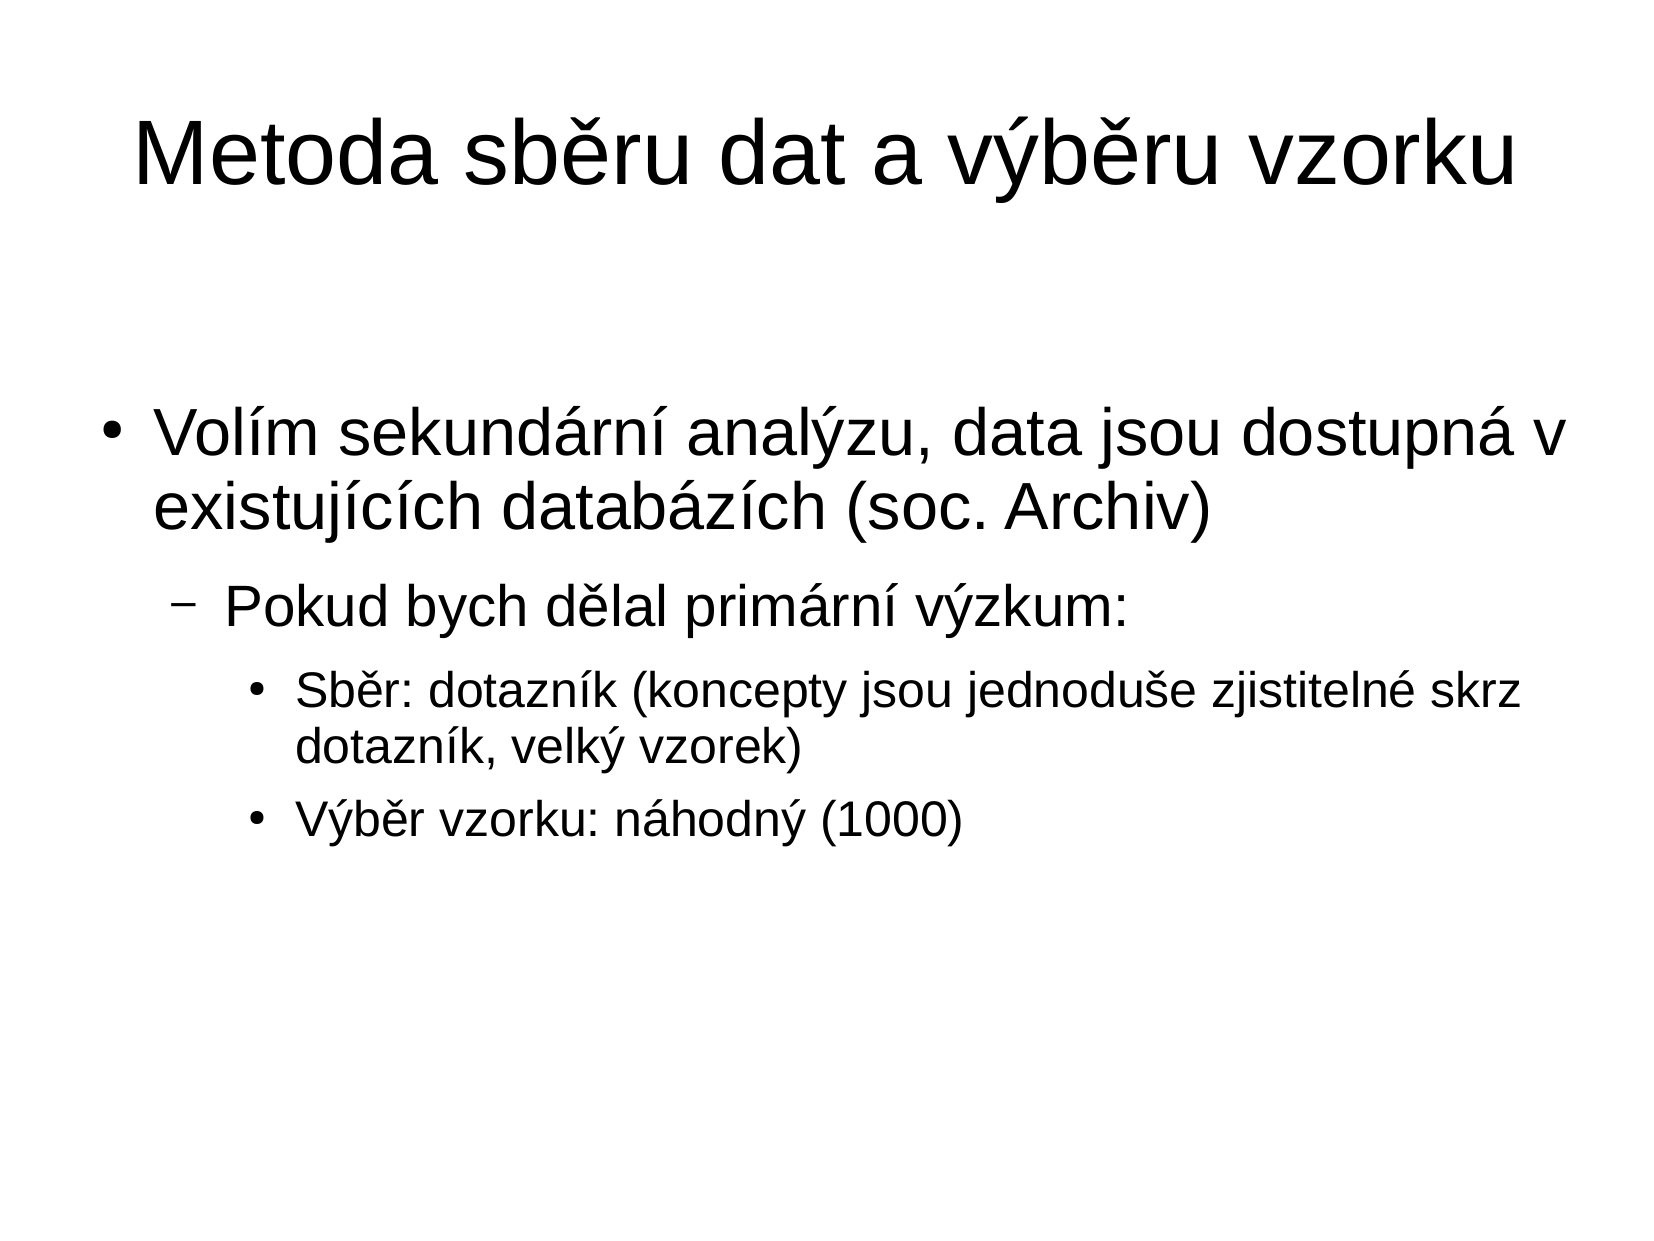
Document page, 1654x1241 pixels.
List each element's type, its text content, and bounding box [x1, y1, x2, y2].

title Metoda sběru dat a výběru vzorku [82, 49, 1571, 257]
list Volím sekundární analýzu, data jsou dostupná v existujících databázích (soc. Archiv) Pokud bych dělal primární výzkum: Sběr: dotazník (koncepty jsou jednoduše zjistitelné skrz dotazník, velký vzorek) Výběr vzorku: náhodný (1000) [82, 290, 1571, 1109]
